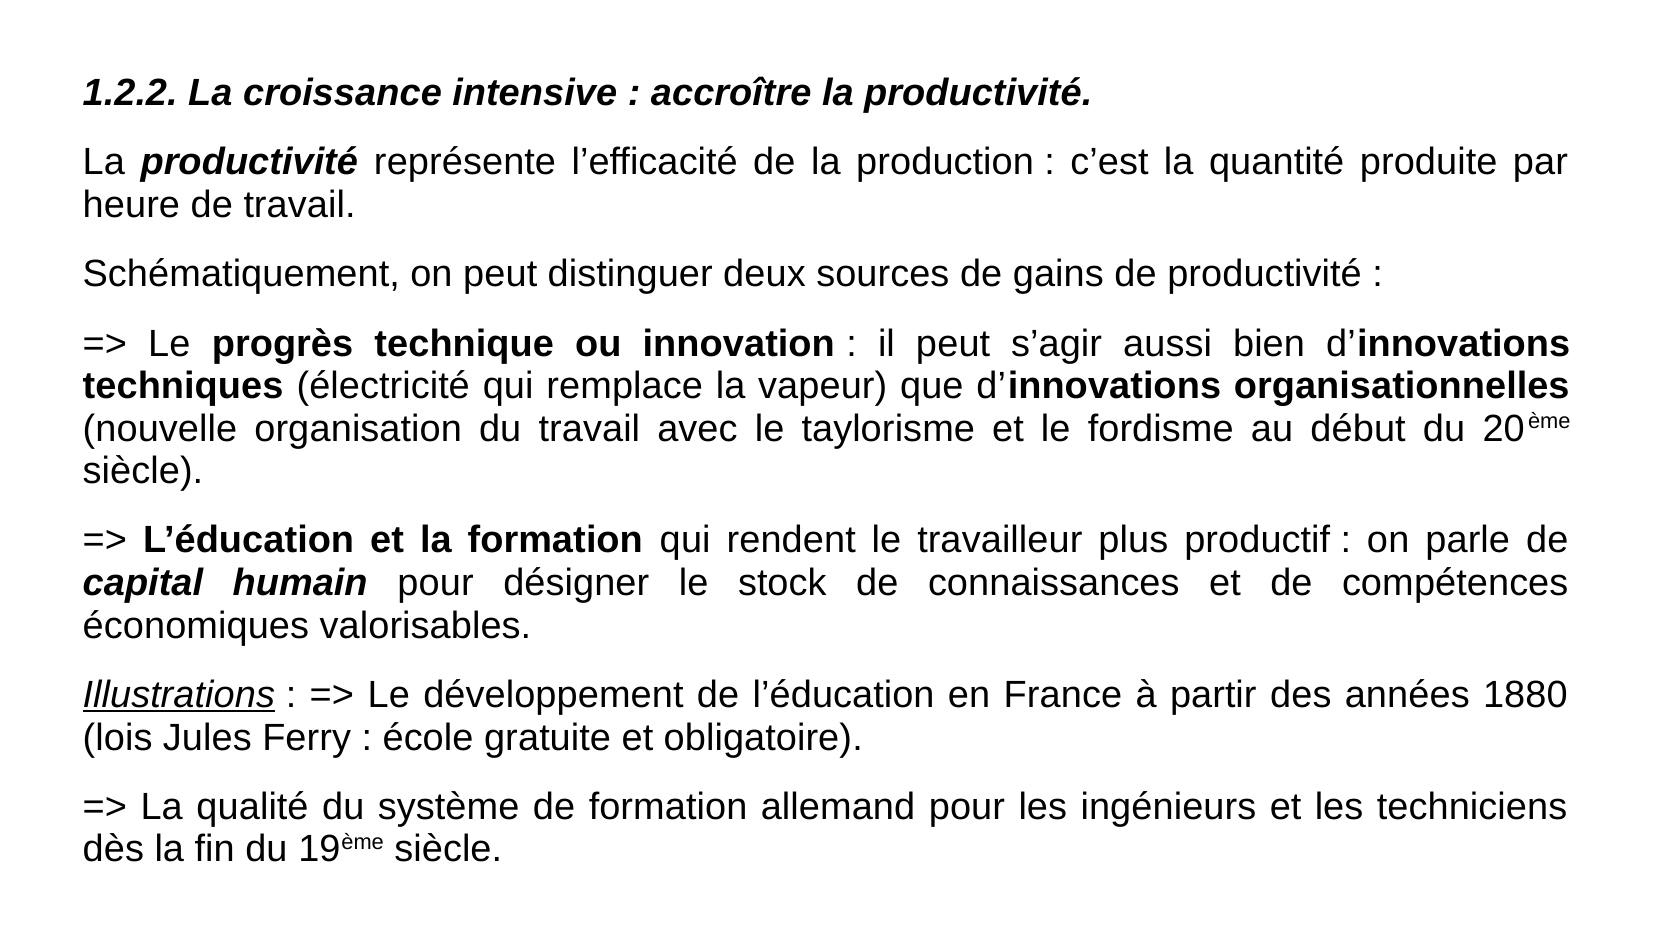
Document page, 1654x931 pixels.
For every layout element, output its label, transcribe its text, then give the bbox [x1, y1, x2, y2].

list 1.2.2. La croissance intensive : accroître la productivité. La productivité représente l’efficacité de la production : c’est la quantité produite par heure de travail. Schématiquement, on peut distinguer deux sources de gains de productivité : => Le progrès technique ou innovation : il peut s’agir aussi bien d’innovations techniques (électricité qui remplace la vapeur) que d’innovations organisationnelles (nouvelle organisation du travail avec le taylorisme et le fordisme au début du 20ème siècle). => L’éducation et la formation qui rendent le travailleur plus productif : on parle de capital humain pour désigner le stock de connaissances et de compétences économiques valorisables. Illustrations : => Le développement de l’éducation en France à partir des années 1880 (lois Jules Ferry : école gratuite et obligatoire). => La qualité du système de formation allemand pour les ingénieurs et les techniciens dès la fin du 19ème siècle. [82, 70, 1571, 875]
